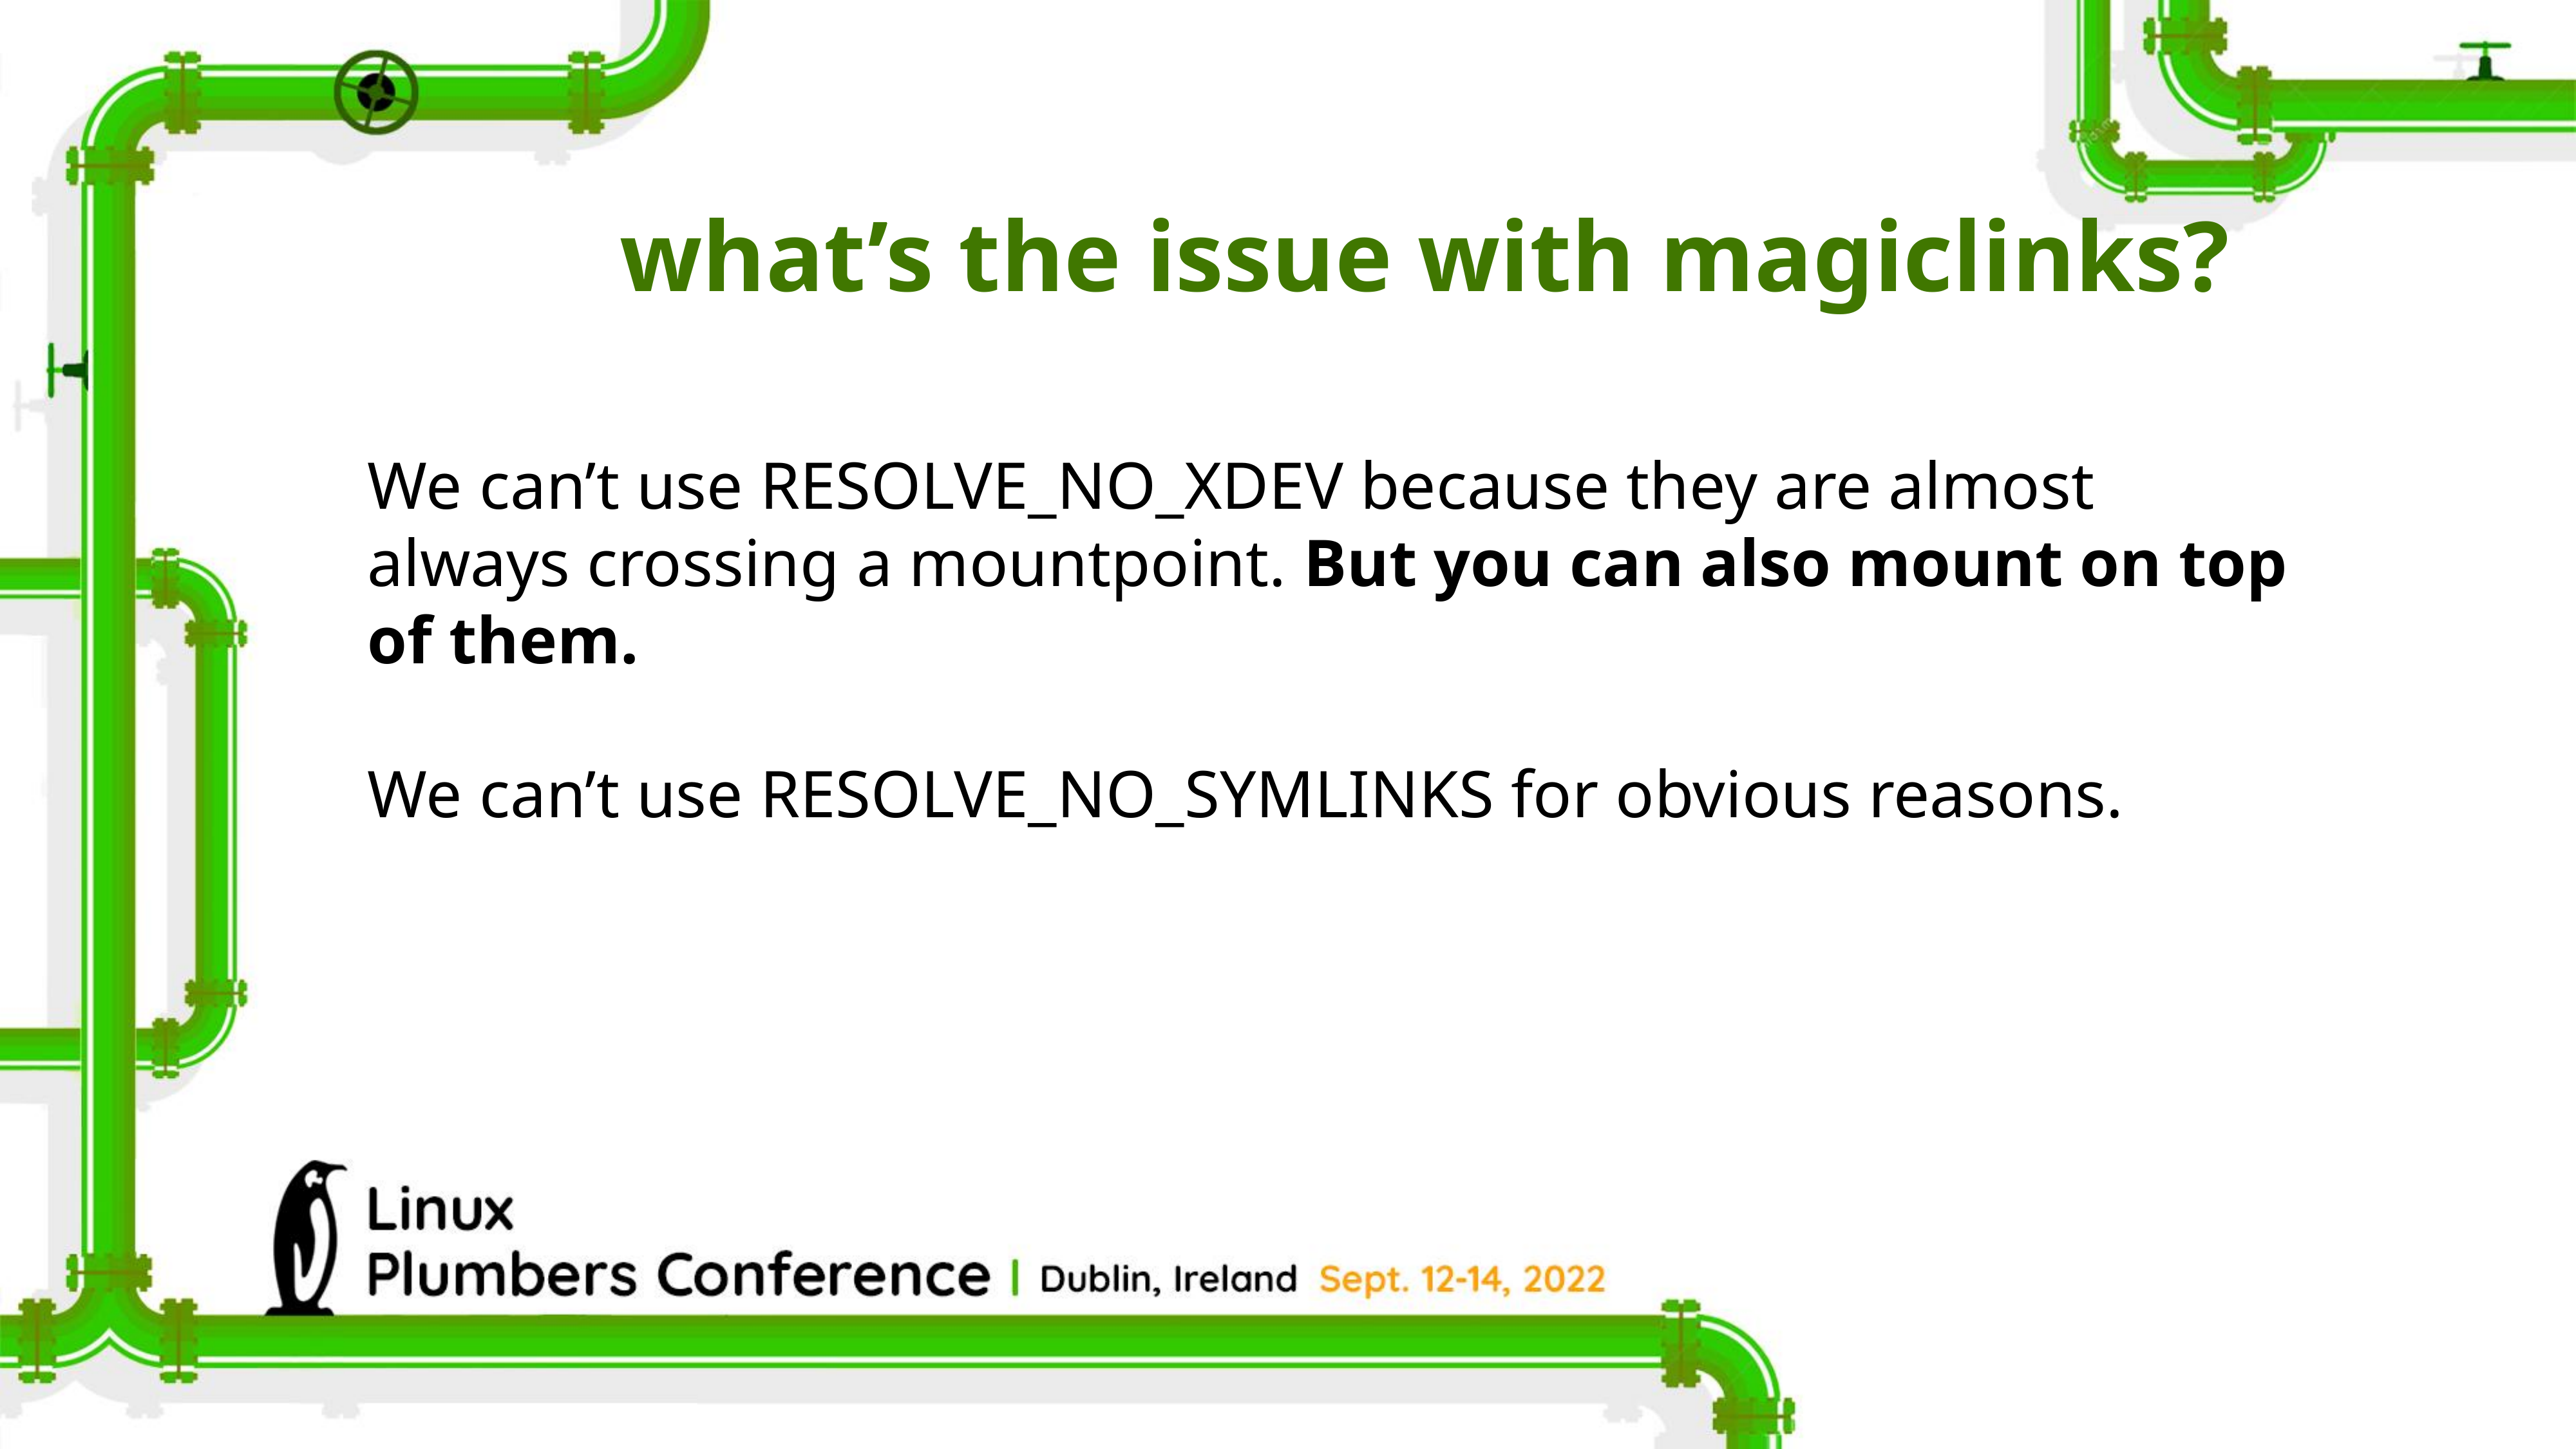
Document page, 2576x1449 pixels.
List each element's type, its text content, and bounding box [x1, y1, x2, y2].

picture [0, 0, 2576, 1449]
text_box what’s the issue with magiclinks? [362, 189, 2488, 464]
text_box We can’t use RESOLVE_NO_XDEV because they are almost always crossing a mountpoint. But you can also mount on top of them. We can’t use RESOLVE_NO_SYMLINKS for obvious reasons. [362, 464, 2316, 837]
